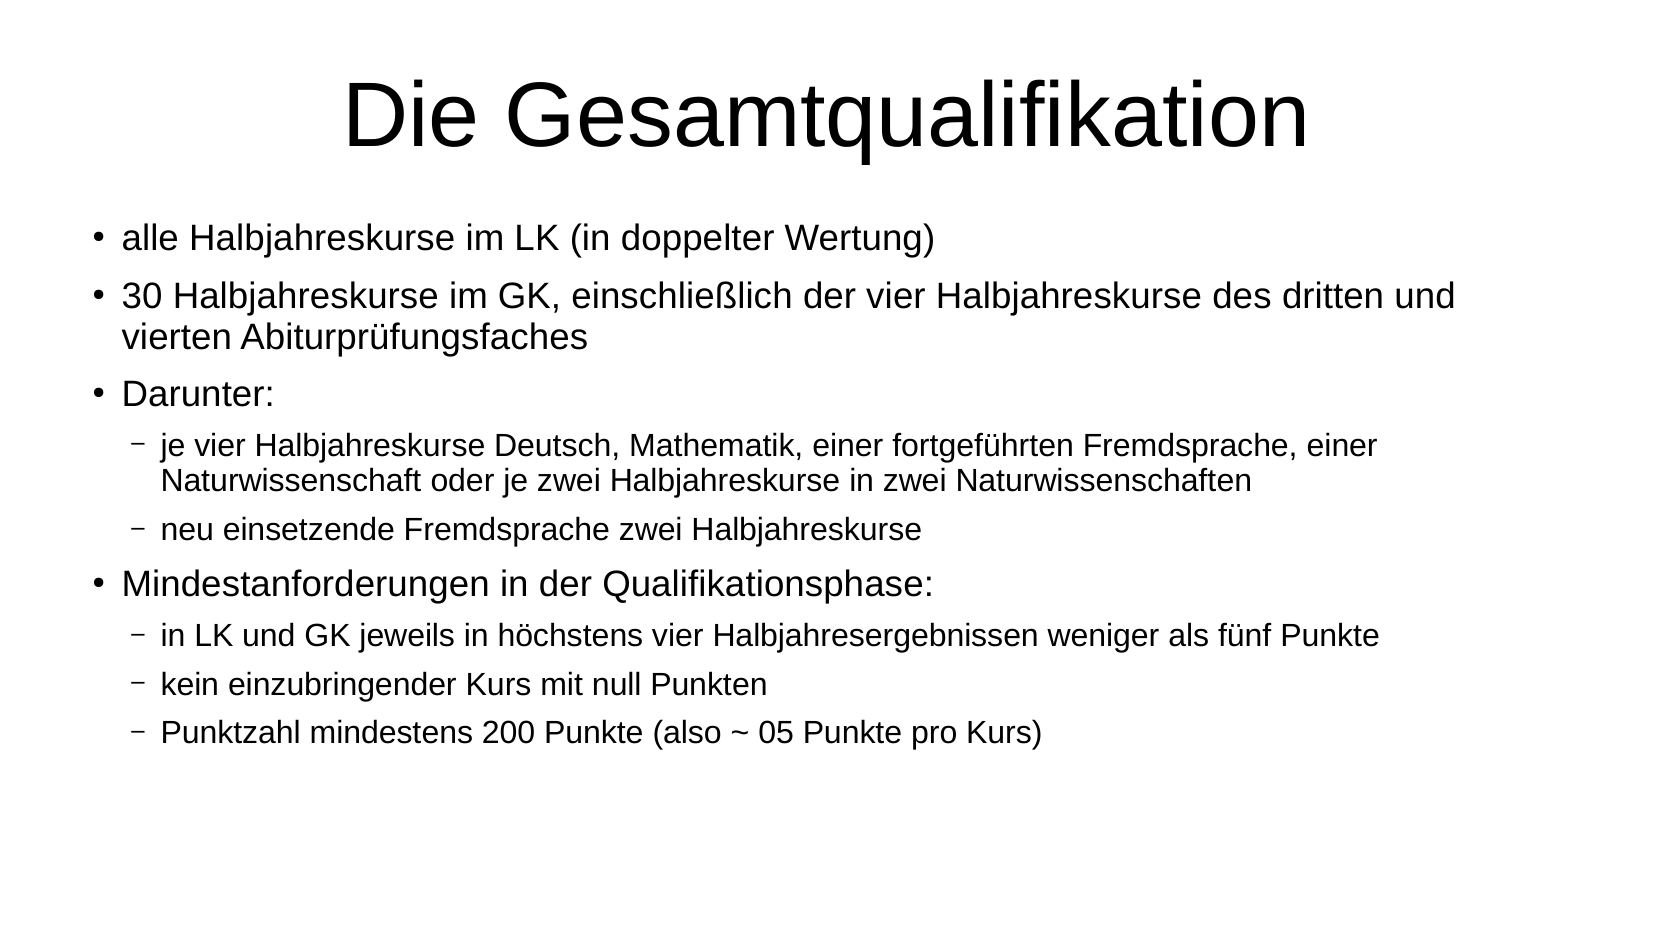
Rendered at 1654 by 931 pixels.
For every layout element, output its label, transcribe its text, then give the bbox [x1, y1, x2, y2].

list alle Halbjahreskurse im LK (in doppelter Wertung) 30 Halbjahreskurse im GK, einschließlich der vier Halbjahreskurse des dritten und vierten Abiturprüfungsfaches Darunter: je vier Halbjahreskurse Deutsch, Mathematik, einer fortgeführten Fremdsprache, einer Naturwissenschaft oder je zwei Halbjahreskurse in zwei Naturwissenschaften neu einsetzende Fremdsprache zwei Halbjahreskurse Mindestanforderungen in der Qualifikationsphase: in LK und GK jeweils in höchstens vier Halbjahresergebnissen weniger als fünf Punkte kein einzubringender Kurs mit null Punkten Punktzahl mindestens 200 Punkte (also ~ 05 Punkte pro Kurs) [82, 217, 1571, 758]
title Die Gesamtqualifikation [82, 37, 1571, 193]
